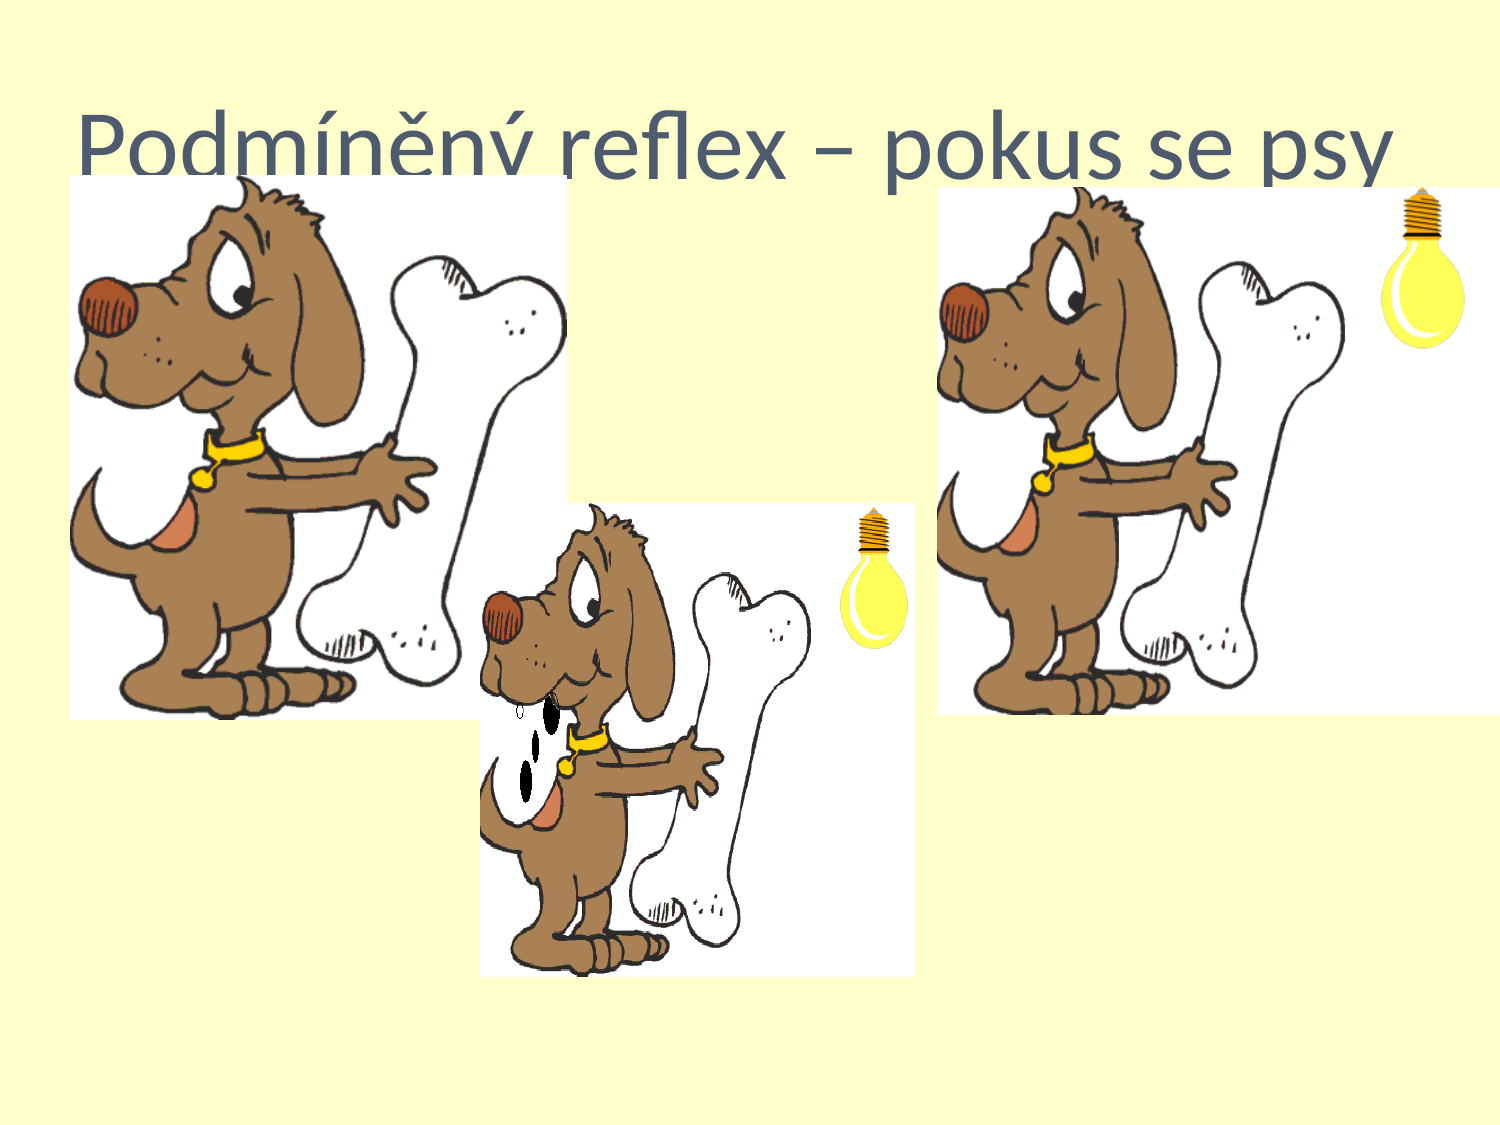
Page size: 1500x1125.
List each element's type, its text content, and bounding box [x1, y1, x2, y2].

picture [937, 187, 1500, 715]
picture [480, 503, 915, 977]
text_box [70, 175, 567, 720]
title Podmíněný reflex – pokus se psy [75, 35, 1426, 200]
